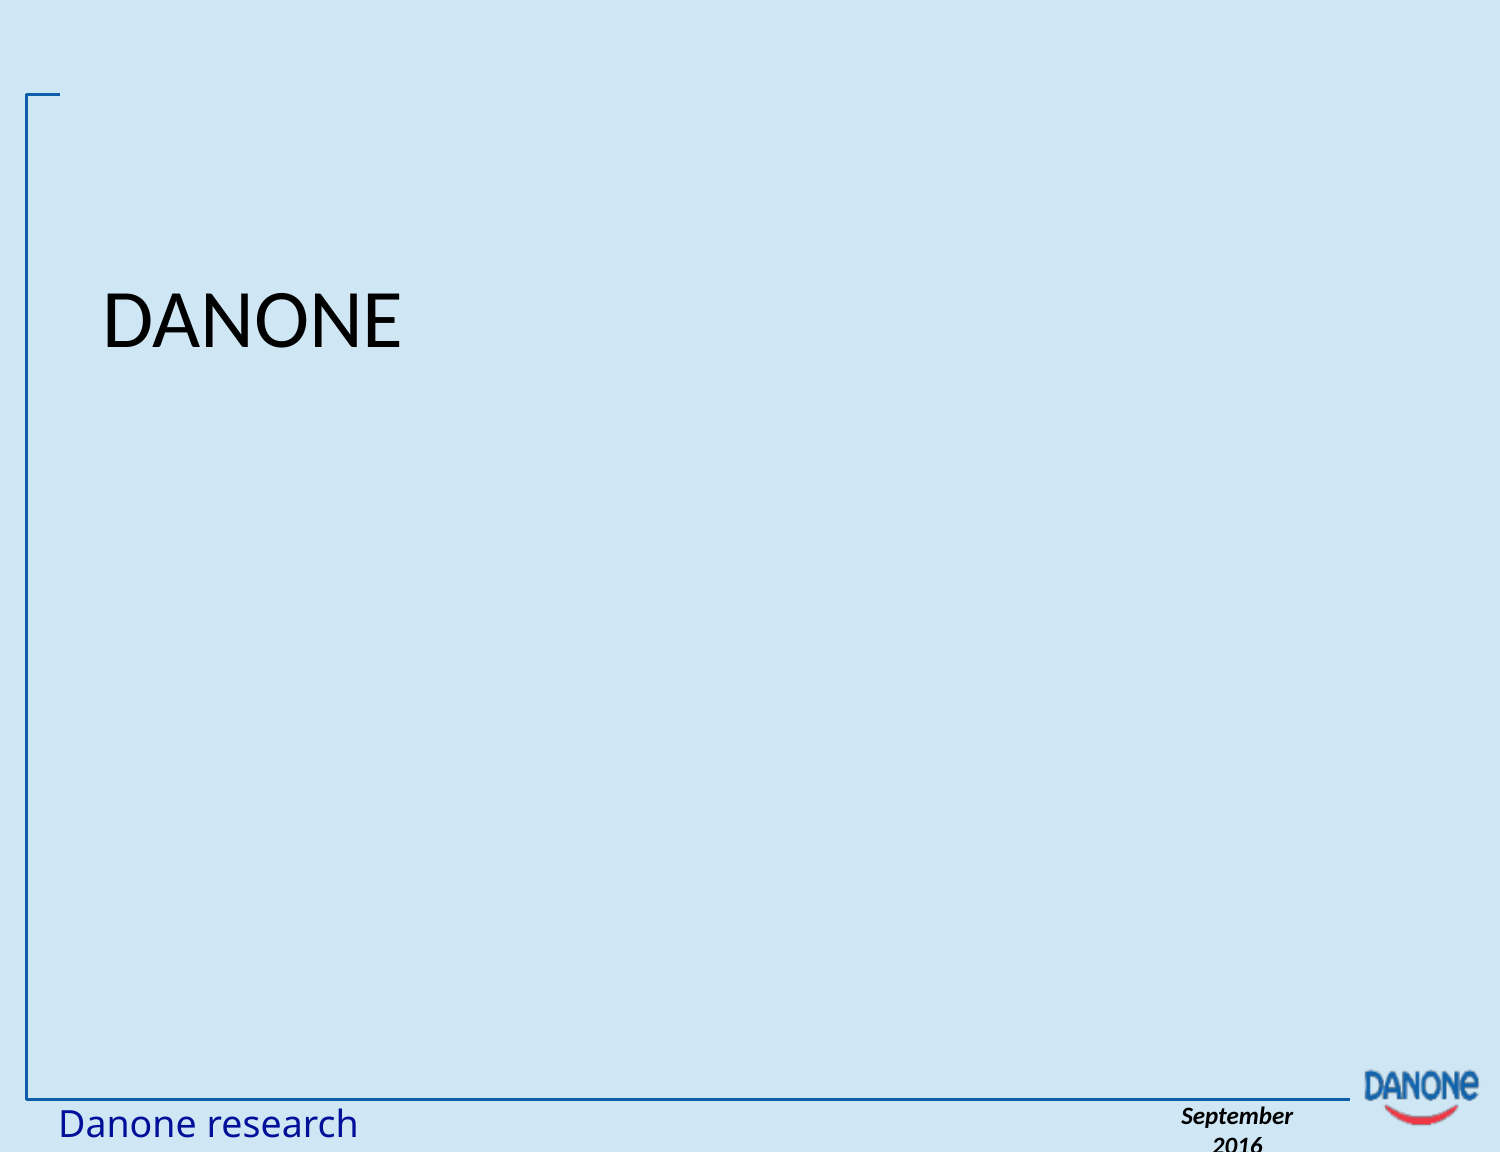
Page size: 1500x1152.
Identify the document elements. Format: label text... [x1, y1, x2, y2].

text_box DANONE [87, 257, 1475, 372]
text_box Danone research [43, 1092, 392, 1152]
picture [1362, 1067, 1482, 1130]
text_box September 2016 [1147, 1092, 1327, 1152]
